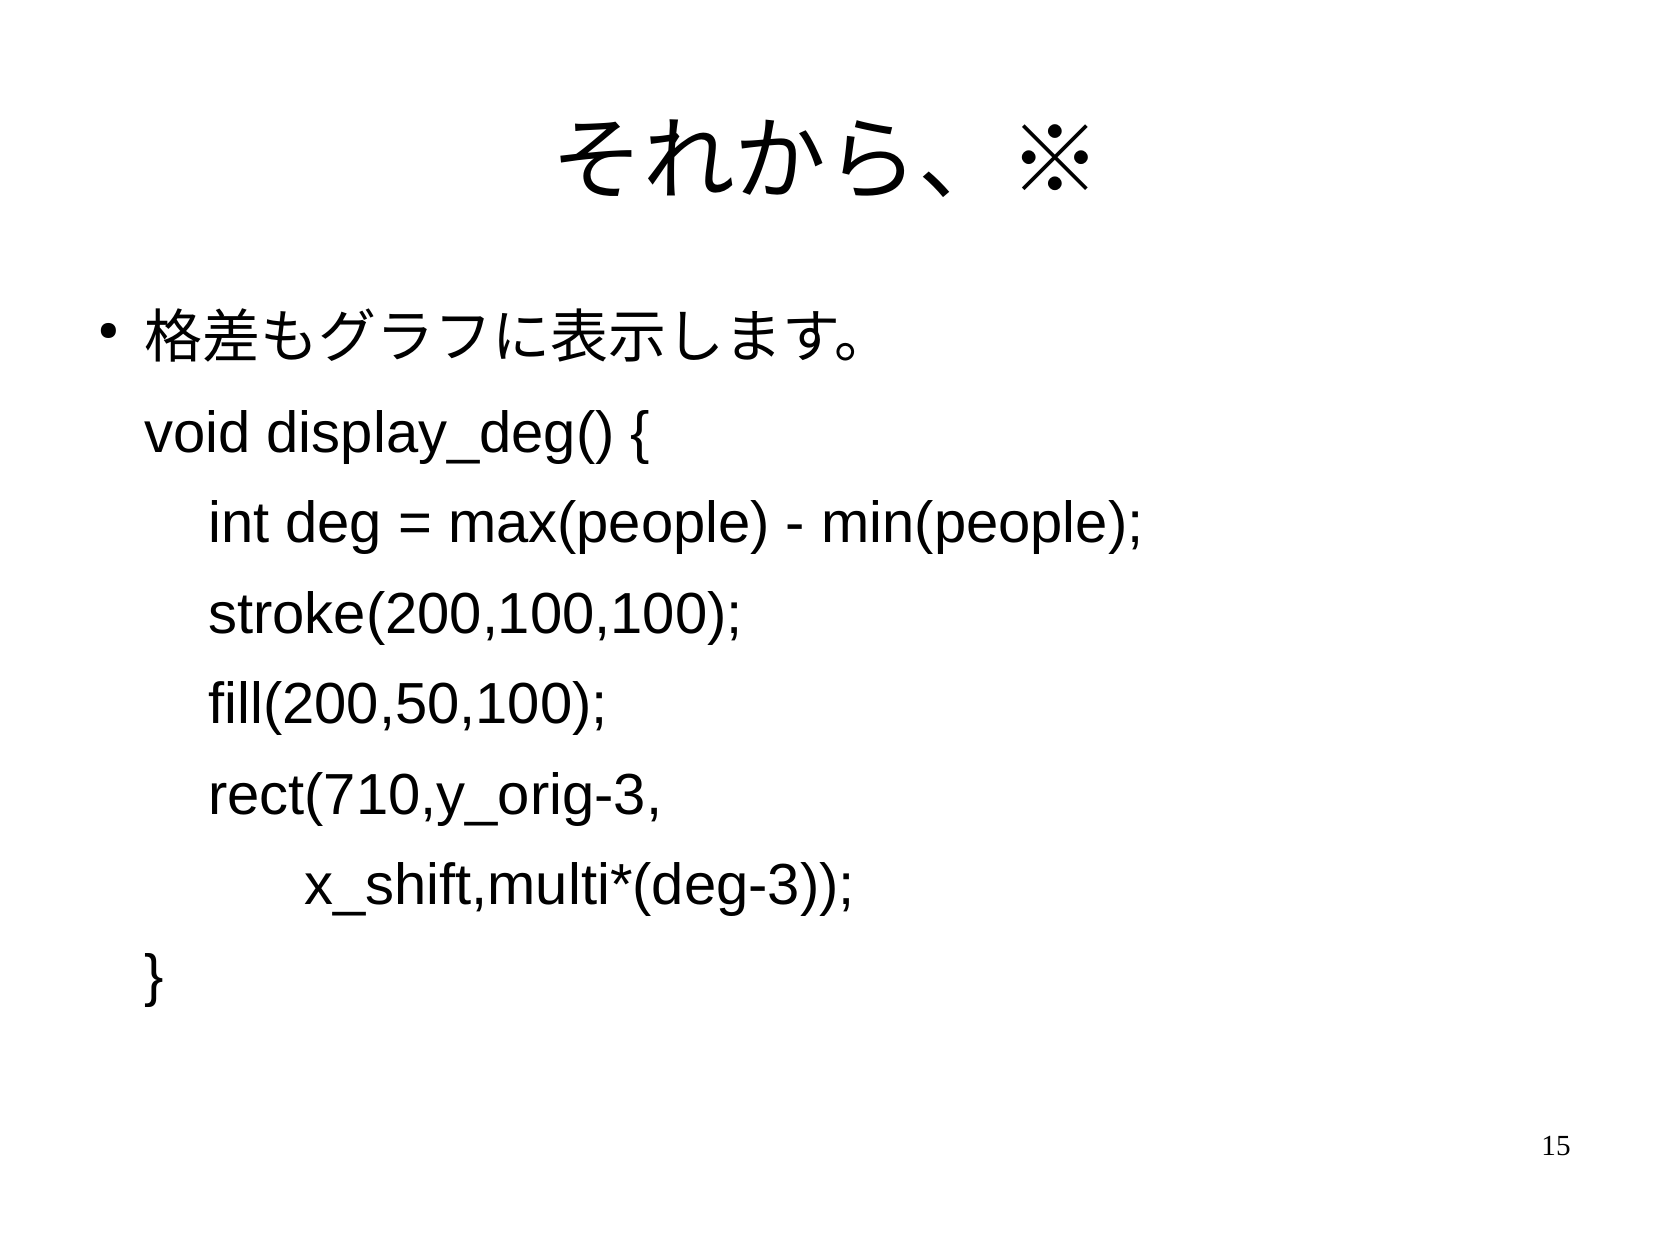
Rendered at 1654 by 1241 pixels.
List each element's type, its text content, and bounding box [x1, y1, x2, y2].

list 格差もグラフに表示します。 void display_deg() { int deg = max(people) - min(people); stroke(200,100,100); fill(200,50,100); rect(710,y_orig-3, x_shift,multi*(deg-3)); } [82, 290, 1571, 1010]
title それから、※ [82, 49, 1571, 257]
